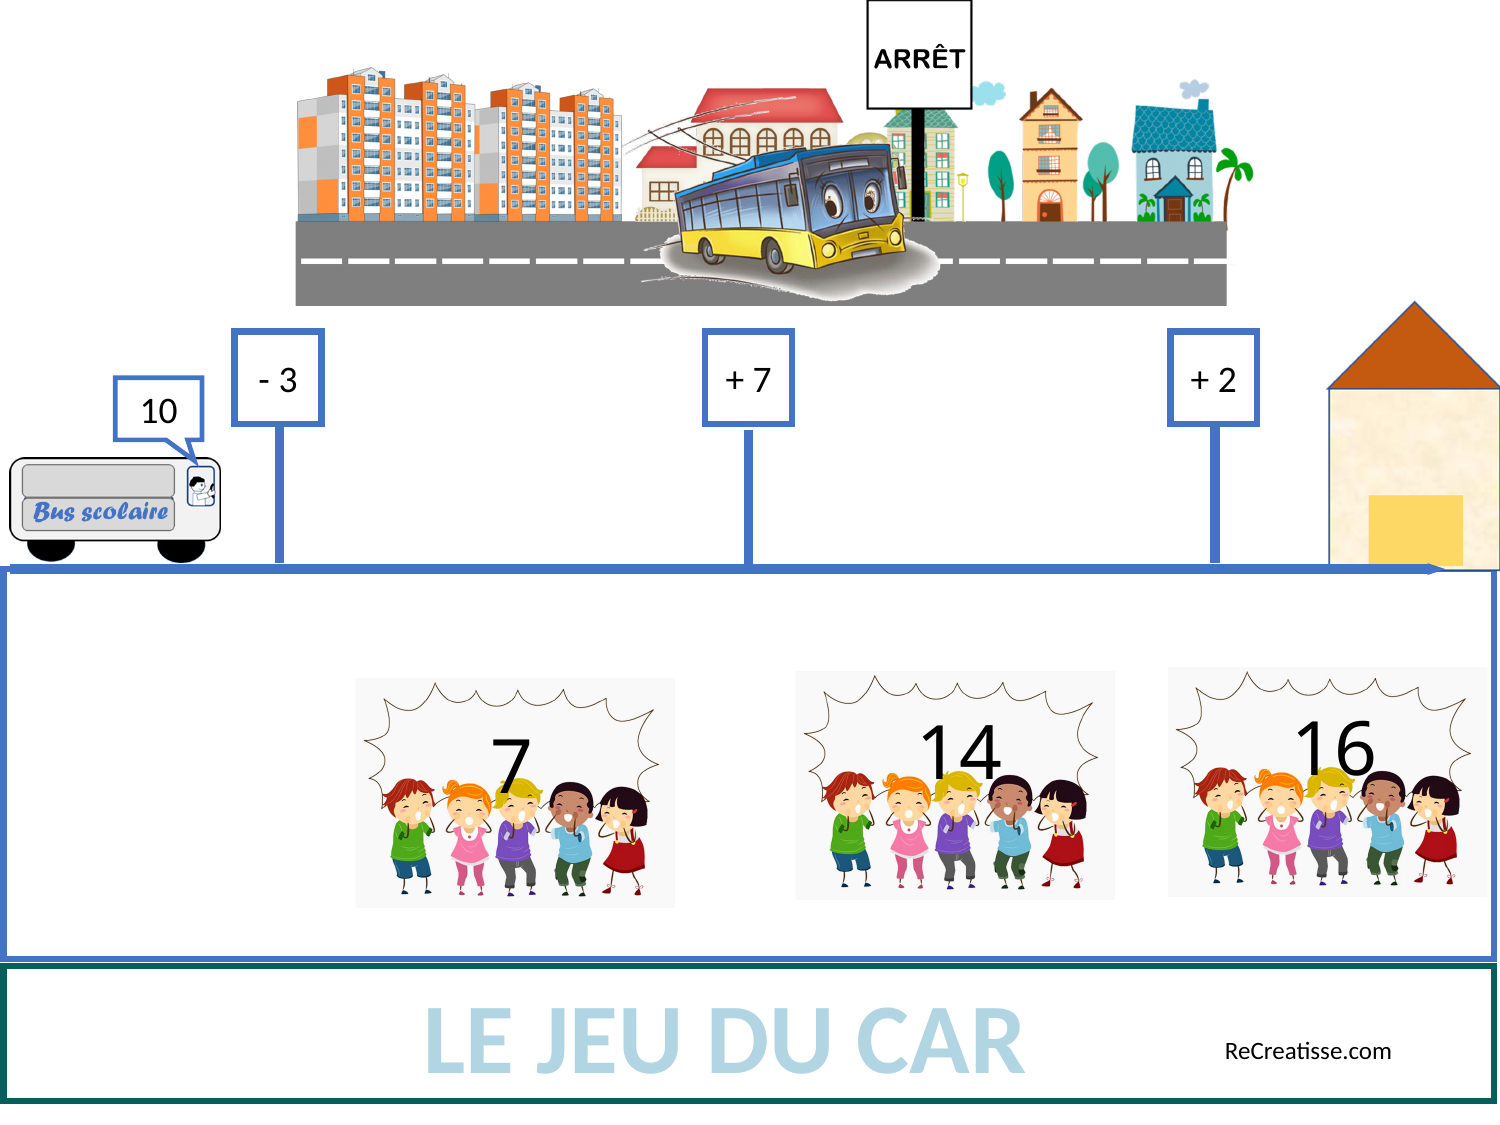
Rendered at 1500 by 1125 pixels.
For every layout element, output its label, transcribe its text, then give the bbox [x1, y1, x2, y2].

picture [1167, 667, 1488, 897]
text_box + 7 [705, 332, 792, 424]
picture [295, 0, 1261, 306]
text_box 7 [476, 711, 549, 816]
picture [795, 671, 1115, 900]
text_box 16 [1277, 693, 1393, 798]
text_box 10 [115, 377, 202, 461]
picture [9, 457, 221, 563]
picture [355, 678, 676, 908]
text_box 14 [902, 697, 1018, 802]
text_box LE JEU DU CAR [3, 966, 1494, 1101]
text_box - 3 [235, 332, 321, 424]
picture [1325, 300, 1500, 580]
text_box [3, 569, 1494, 959]
text_box ReCreatisse.com [1210, 1027, 1408, 1073]
text_box + 2 [1170, 332, 1257, 424]
